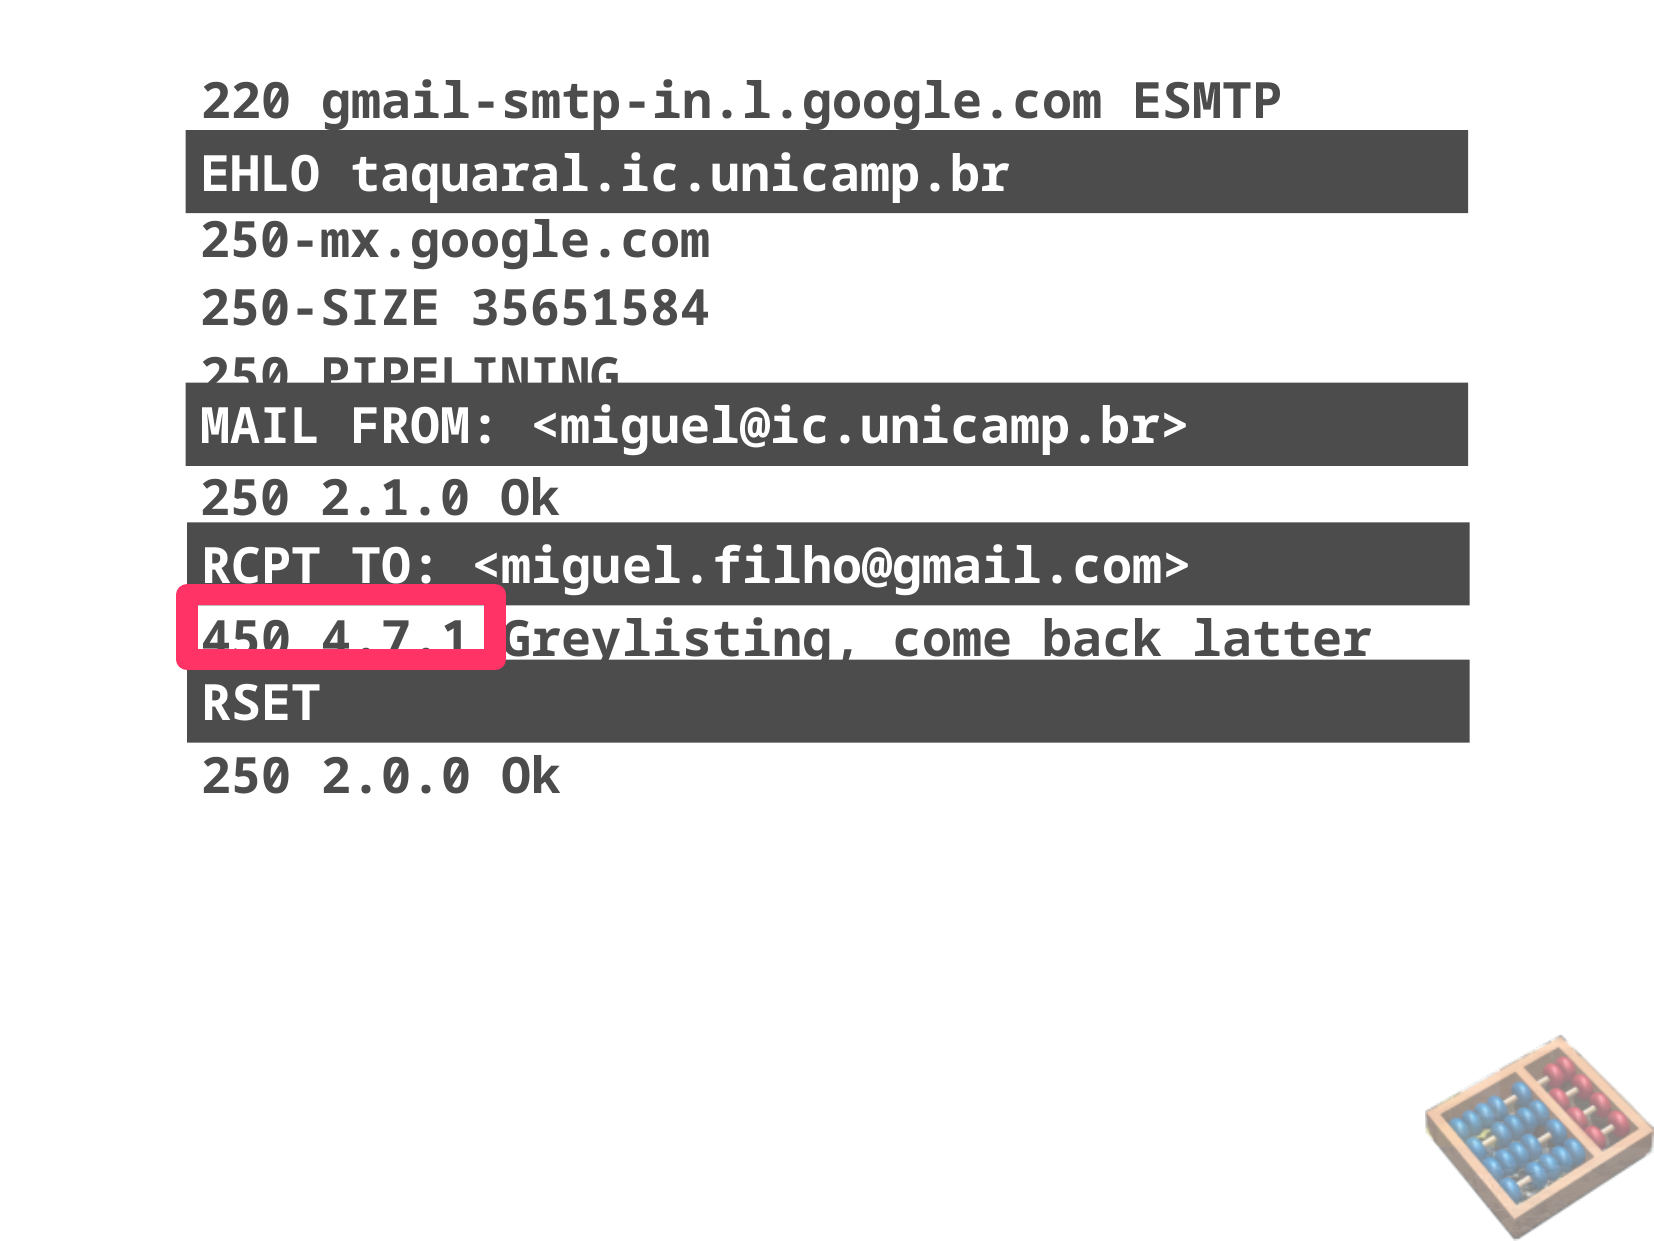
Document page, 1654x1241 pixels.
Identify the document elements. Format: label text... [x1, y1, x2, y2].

text_box 450 4.7.1 Greylisting, come back latter [198, 605, 484, 649]
text_box 250 2.1.0 Ok [185, 454, 1469, 529]
text_box 450 4.7.1 Greylisting, come back latter [506, 595, 1470, 659]
text_box RSET [187, 659, 1470, 732]
text_box EHLO taquaral.ic.unicamp.br [185, 130, 1469, 205]
text_box 250-mx.google.com 250-SIZE 35651584 250 PIPELINING [185, 214, 1469, 382]
text_box 220 gmail-smtp-in.l.google.com ESMTP [187, 57, 1470, 132]
text_box MAIL FROM: <miguel@ic.unicamp.br> [185, 382, 1469, 454]
text_box 250 2.0.0 Ok [187, 732, 1470, 807]
text_box RCPT TO: <miguel.filho@gmail.com> [187, 522, 1470, 595]
